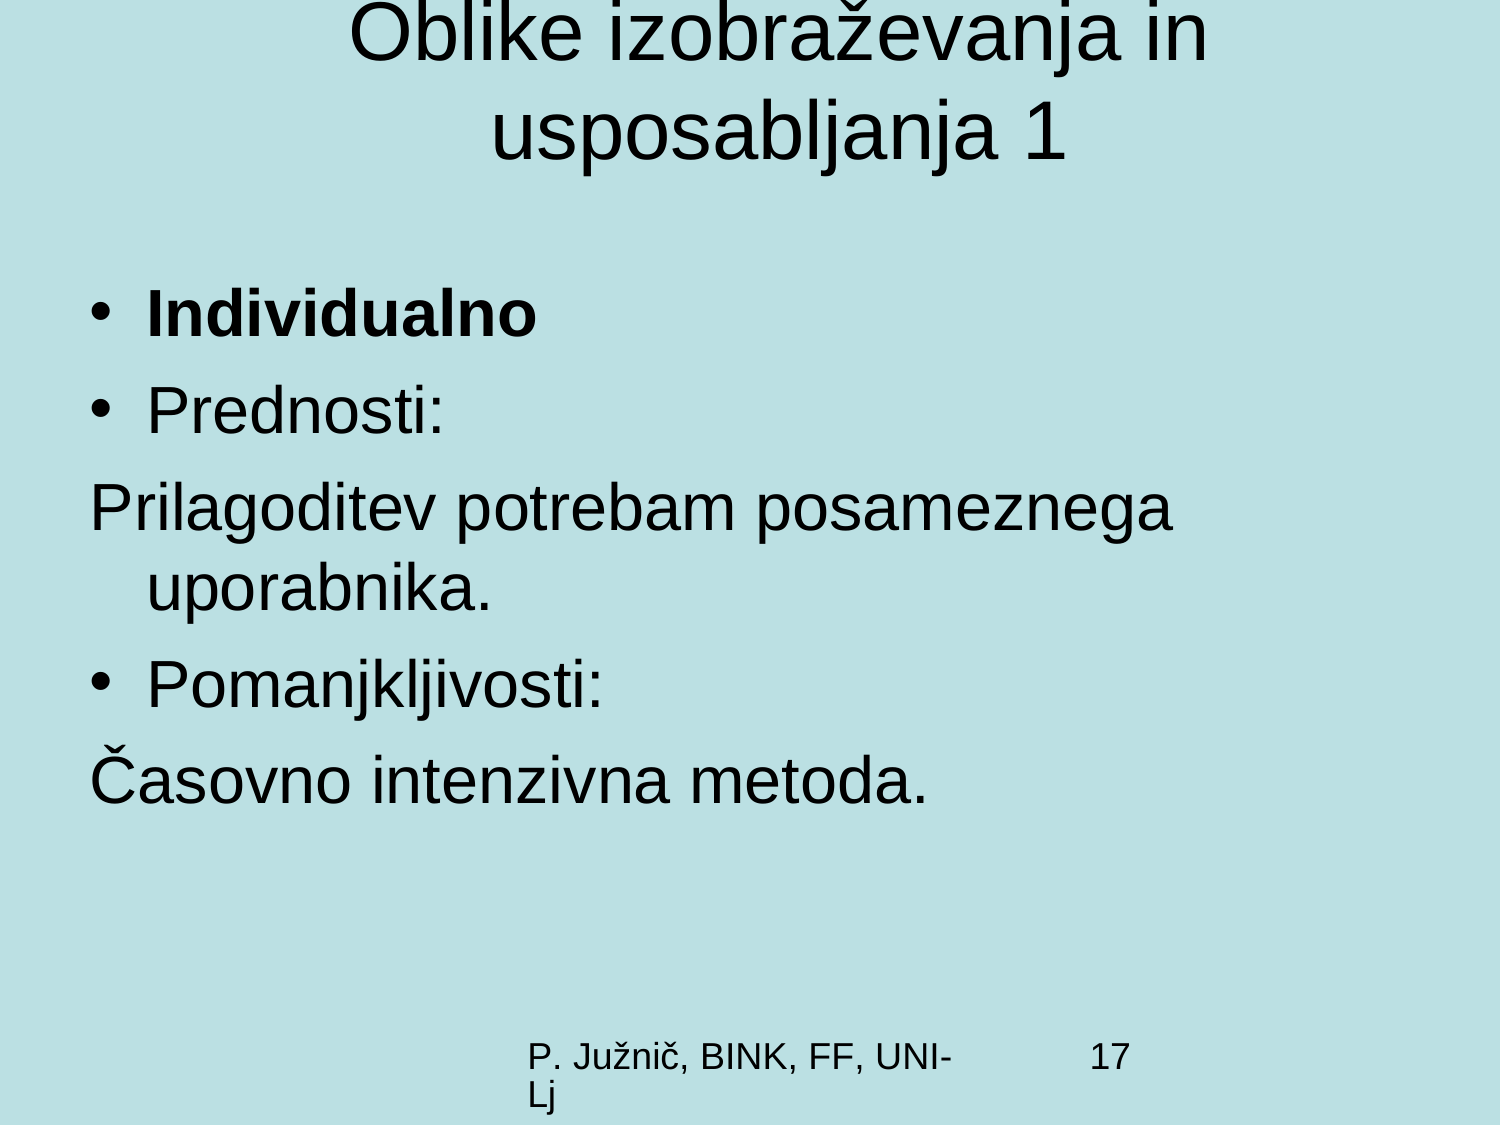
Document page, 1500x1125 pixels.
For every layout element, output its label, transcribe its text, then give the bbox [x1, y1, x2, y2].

title Oblike izobraževanja in usposabljanja 1 [76, 0, 1483, 285]
list Individualno Prednosti: Prilagoditev potrebam posameznega uporabnika. Pomanjkljivosti: Časovno intenzivna metoda. [75, 262, 1426, 1006]
